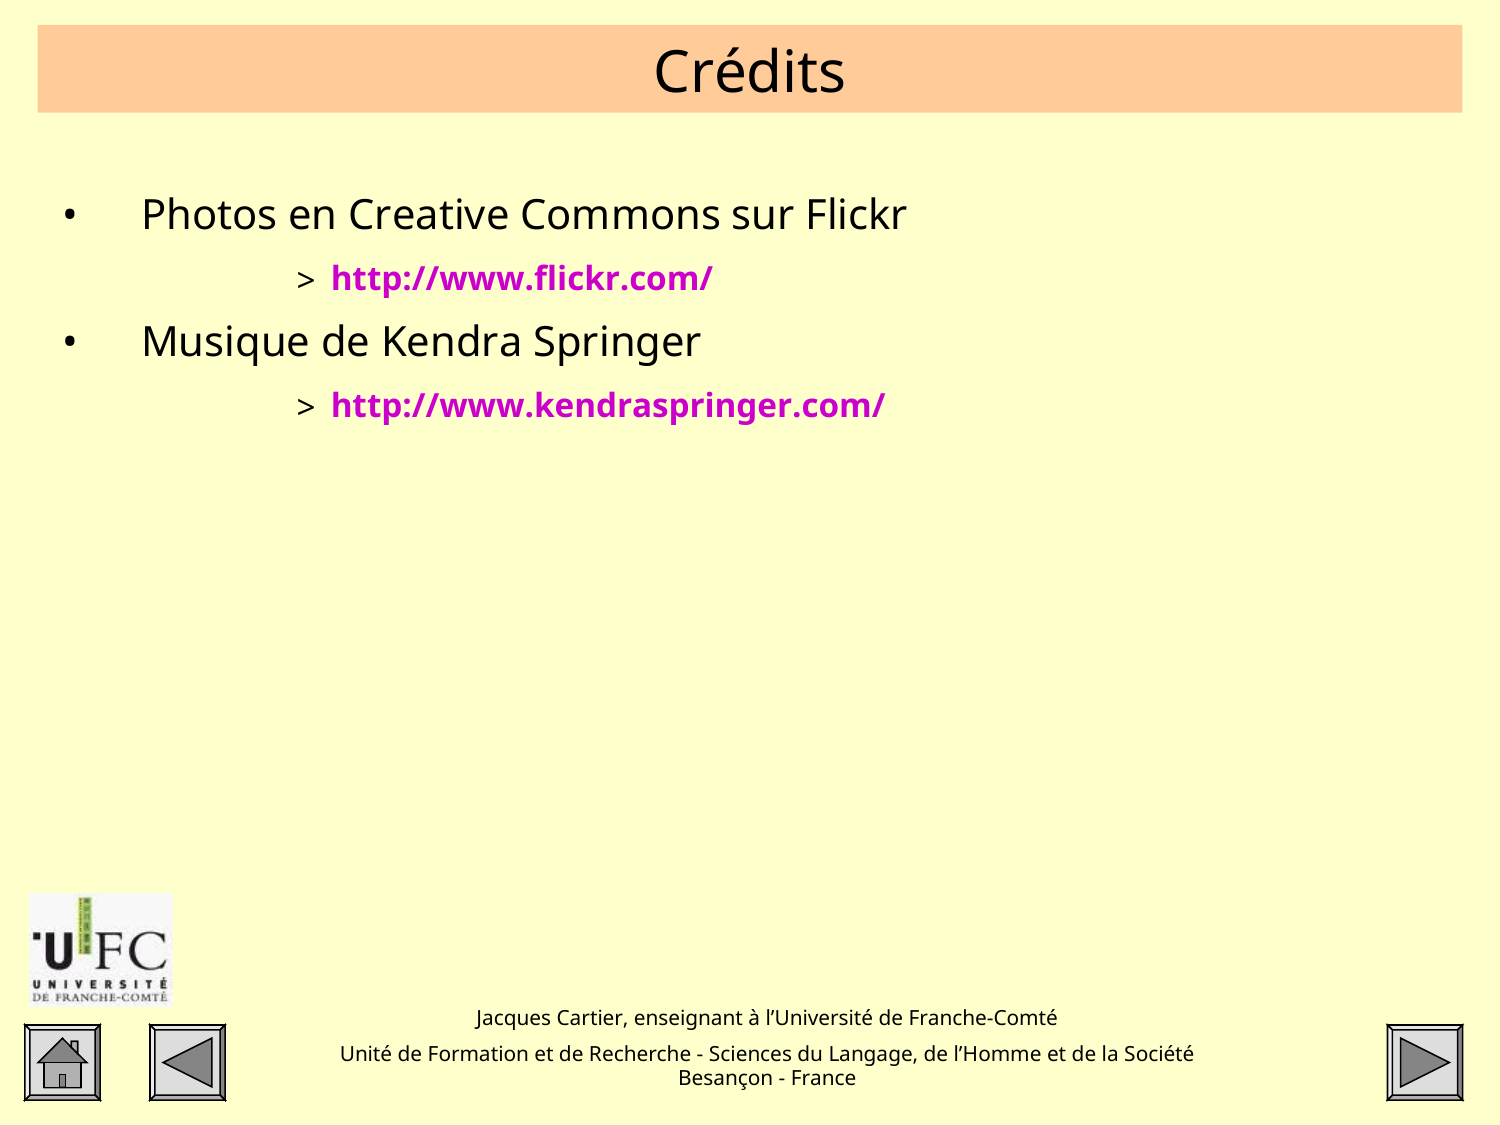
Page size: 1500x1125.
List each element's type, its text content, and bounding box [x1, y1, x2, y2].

picture [29, 893, 173, 1007]
list Photos en Creative Commons sur Flickr http://www.flickr.com/ Musique de Kendra Springer http://www.kendraspringer.com/ [62, 187, 1438, 975]
title Crédits [37, 24, 1463, 113]
